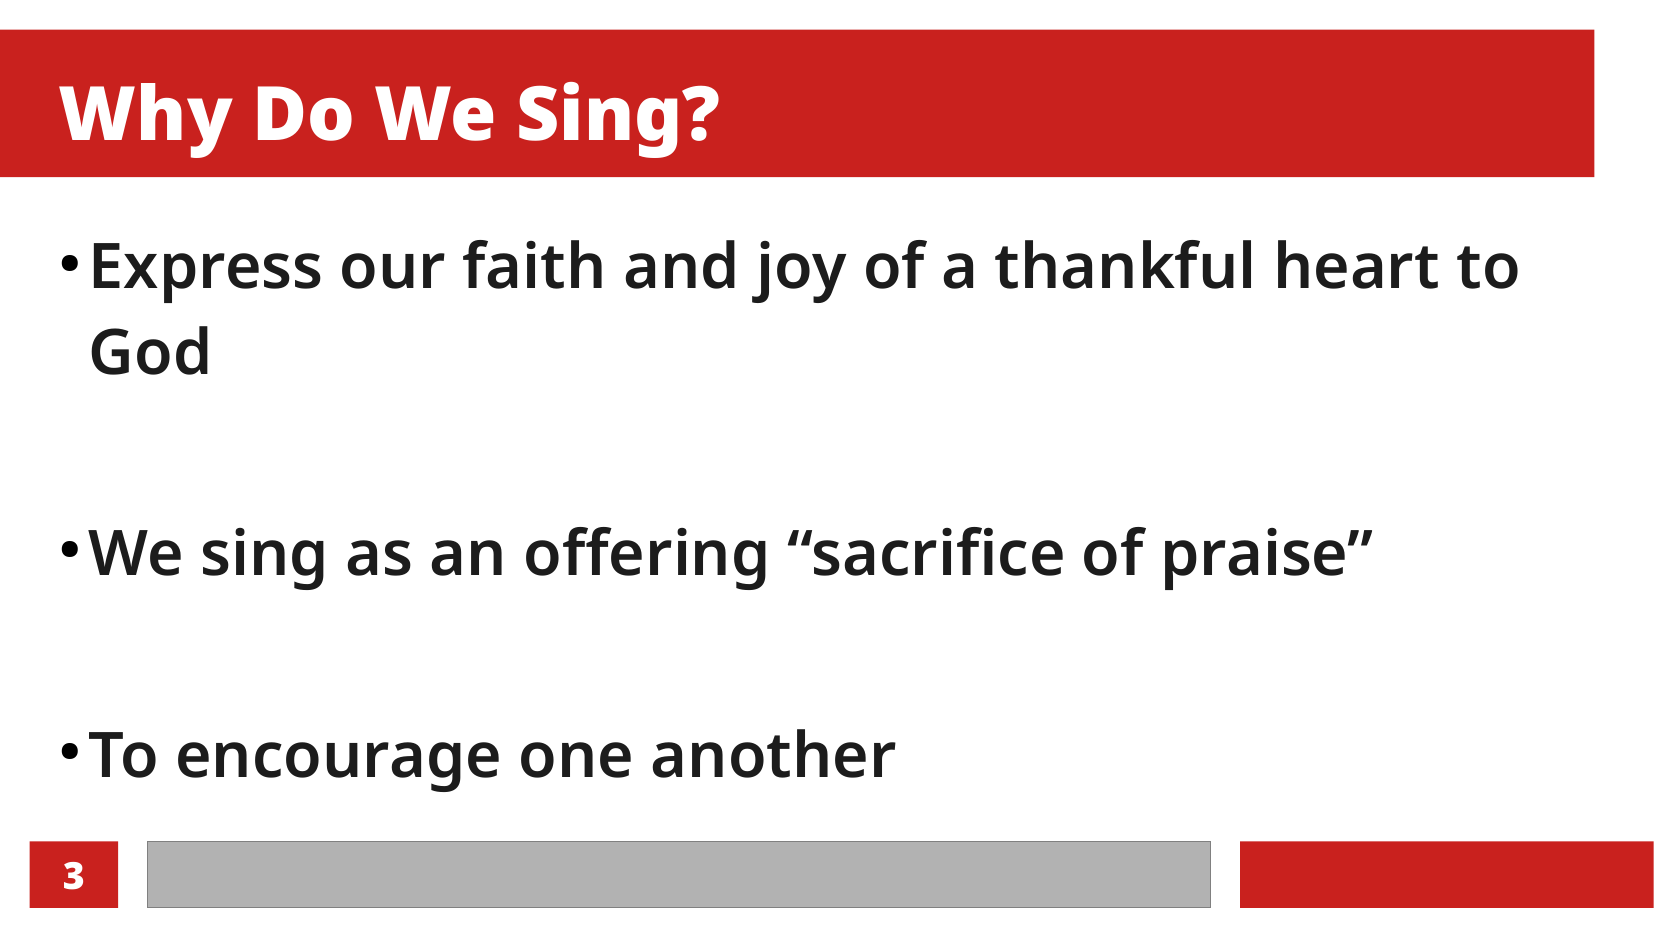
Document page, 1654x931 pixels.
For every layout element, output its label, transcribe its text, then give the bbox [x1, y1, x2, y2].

list Express our faith and joy of a thankful heart to God We sing as an offering “sacrifice of praise” To encourage one another [59, 221, 1565, 798]
title Why Do We Sing? [59, 44, 1595, 163]
